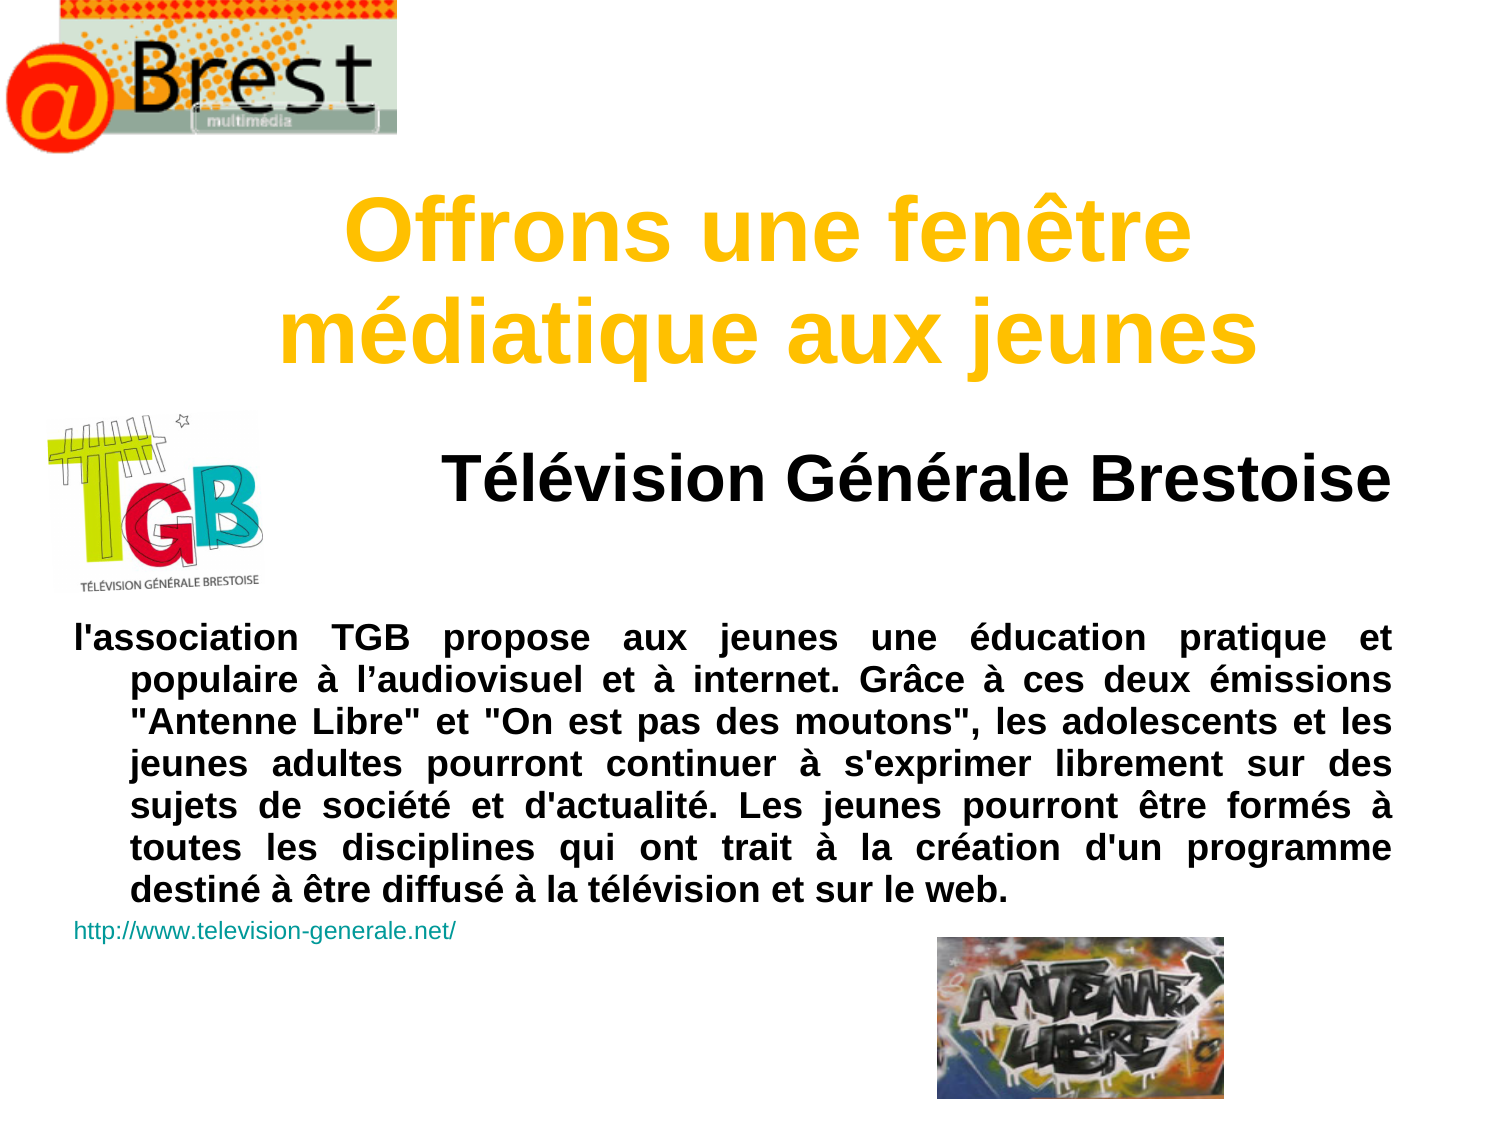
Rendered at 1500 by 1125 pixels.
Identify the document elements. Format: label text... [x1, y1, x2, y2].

picture [937, 937, 1224, 1099]
title Offrons une fenêtre médiatique aux jeunes [93, 163, 1444, 399]
list Télévision Générale Brestoise l'association TGB propose aux jeunes une éducation pratique et populaire à l’audiovisuel et à internet. Grâce à ces deux émissions "Antenne Libre" et "On est pas des moutons", les adolescents et les jeunes adultes pourront continuer à s'exprimer librement sur des sujets de société et d'actualité. Les jeunes pourront être formés à toutes les disciplines qui ont trait à la création d'un programme destiné à être diffusé à la télévision et sur le web. http://www.television-generale.net/ [58, 433, 1409, 1125]
picture [0, 0, 397, 157]
picture [46, 410, 265, 593]
